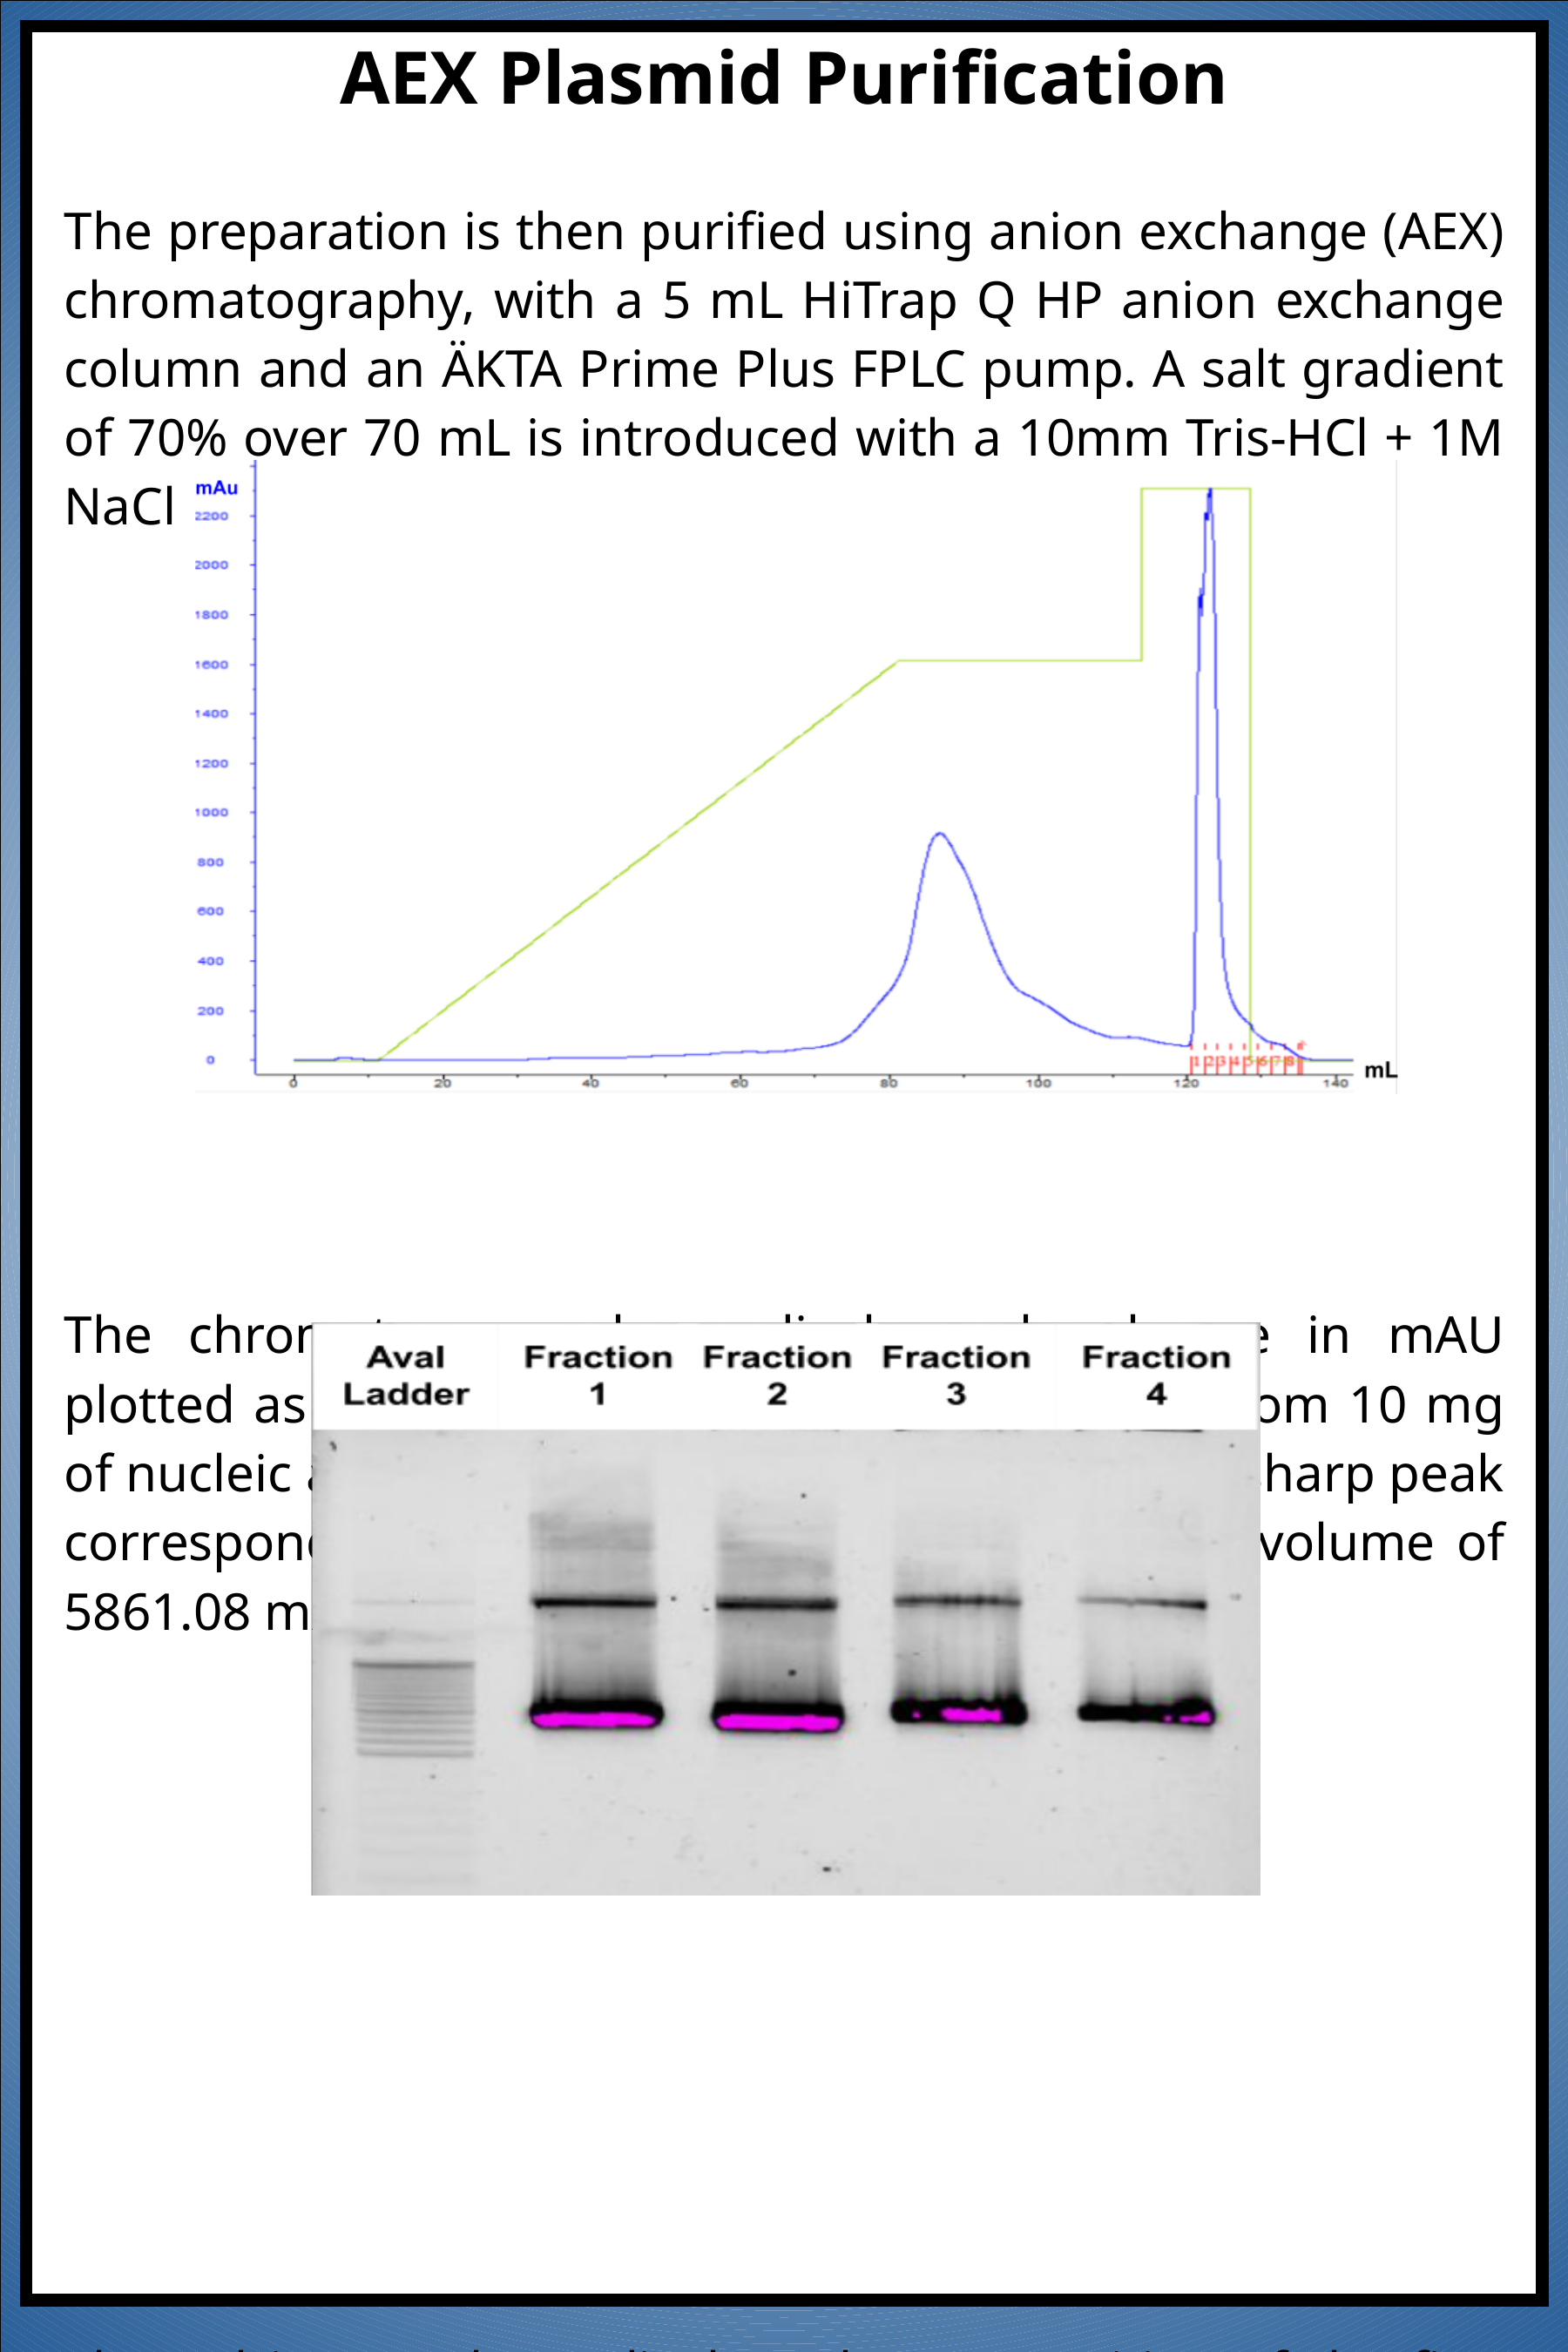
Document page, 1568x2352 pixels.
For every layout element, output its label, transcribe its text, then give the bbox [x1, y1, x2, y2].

picture [308, 1321, 1260, 1896]
picture [185, 460, 1405, 1094]
text_box [0, 0, 1568, 2352]
text_box AEX Plasmid Purification The preparation is then purified using anion exchange (AEX) chromatography, with a 5 mL HiTrap Q HP anion exchange column and an ÄKTA Prime Plus FPLC pump. A salt gradient of 70% over 70 mL is introduced with a 10mm Tris-HCl + 1M NaCl pH 8.06 elution buffer. The chromatogram above displays absorbance in mAU plotted as a function of elution volume in mL. From 10 mg of nucleic acid loaded onto the column, the final, sharp peak corresponds to plasmid DNA, which has a peak volume of 5861.08 mAU*mL. The gel image above displays the composition of the first four collected fractions of the plasmid DNA peak. The intensity of the bands on the gel displays a strong presence of supercoiled plasmid DNA. Through the technique of UV spectrophotometry they have been determined to have an average concentration of 12.885 μg/μL. Collectively, this corresponds to a plasmid DNA mass of 1288.5 μg for this AEX run. [51, 20, 1518, 2305]
